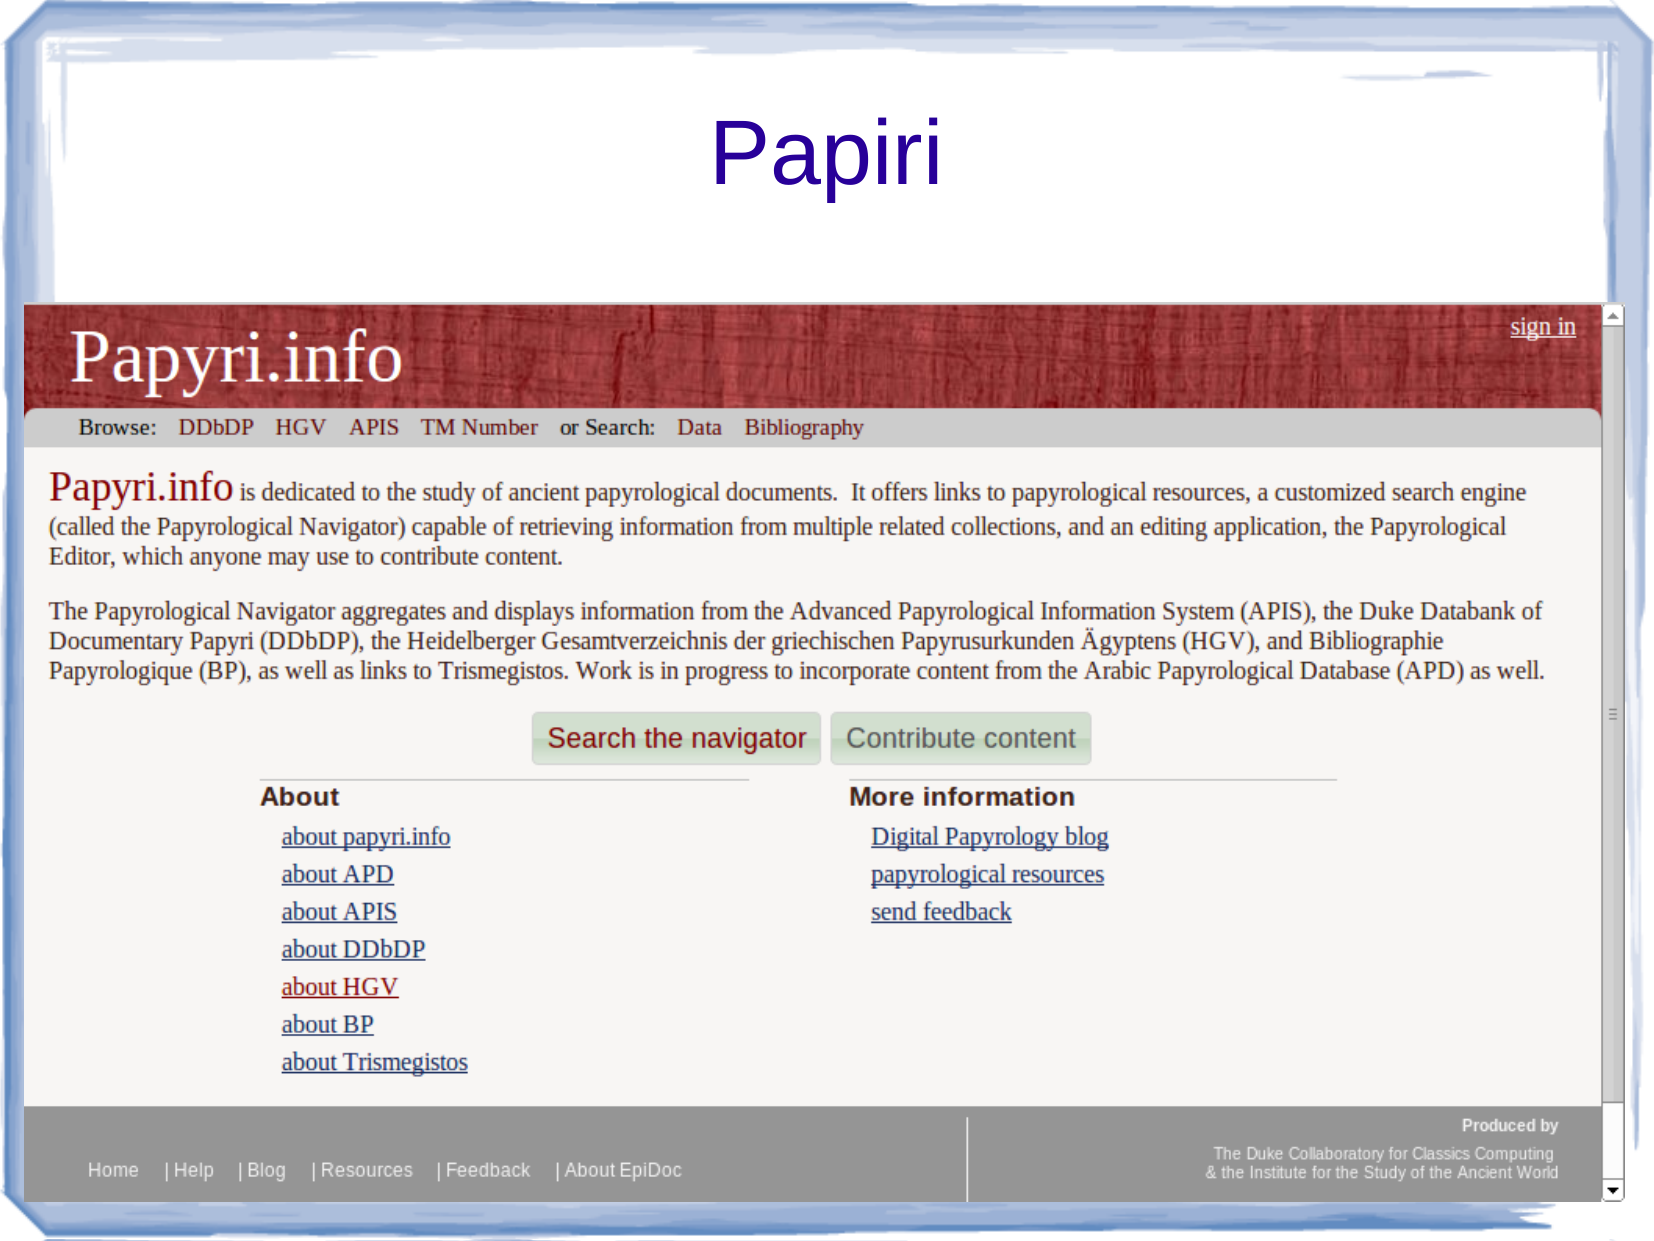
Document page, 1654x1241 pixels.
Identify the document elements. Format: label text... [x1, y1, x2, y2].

picture [0, 0, 1654, 1241]
title Papiri [82, 49, 1571, 257]
